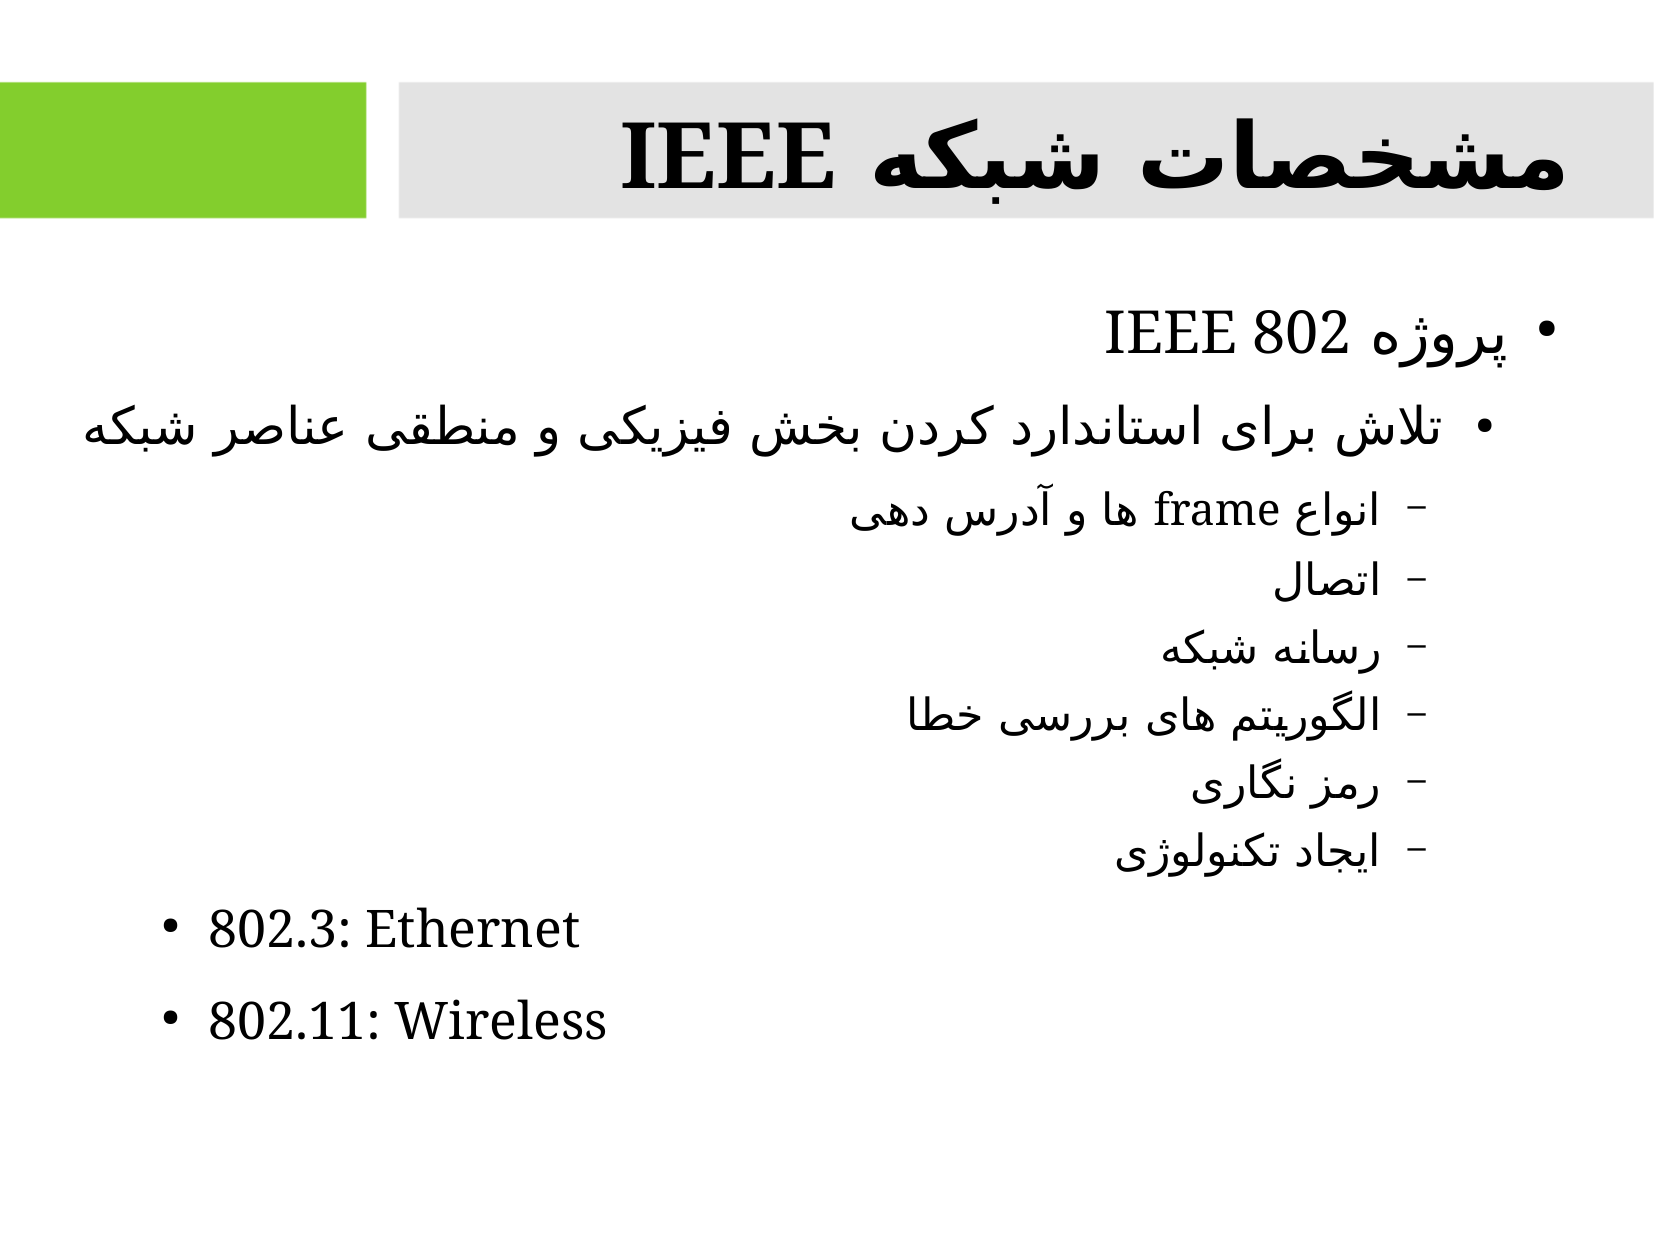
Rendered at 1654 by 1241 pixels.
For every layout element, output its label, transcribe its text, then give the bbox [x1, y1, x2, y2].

title مشخصات شبکه IEEE [82, 49, 1571, 257]
picture [0, 0, 1654, 1241]
list پروژه IEEE 802 تلاش برای استاندارد کردن بخش فیزیکی و منطقی عناصر شبکه انواع frame ها و آدرس دهی اتصال رسانه شبکه الگوریتم های بررسی خطا رمز نگاری ایجاد تکنولوژی 802.3: Ethernet 802.11: Wireless [82, 290, 1571, 1109]
